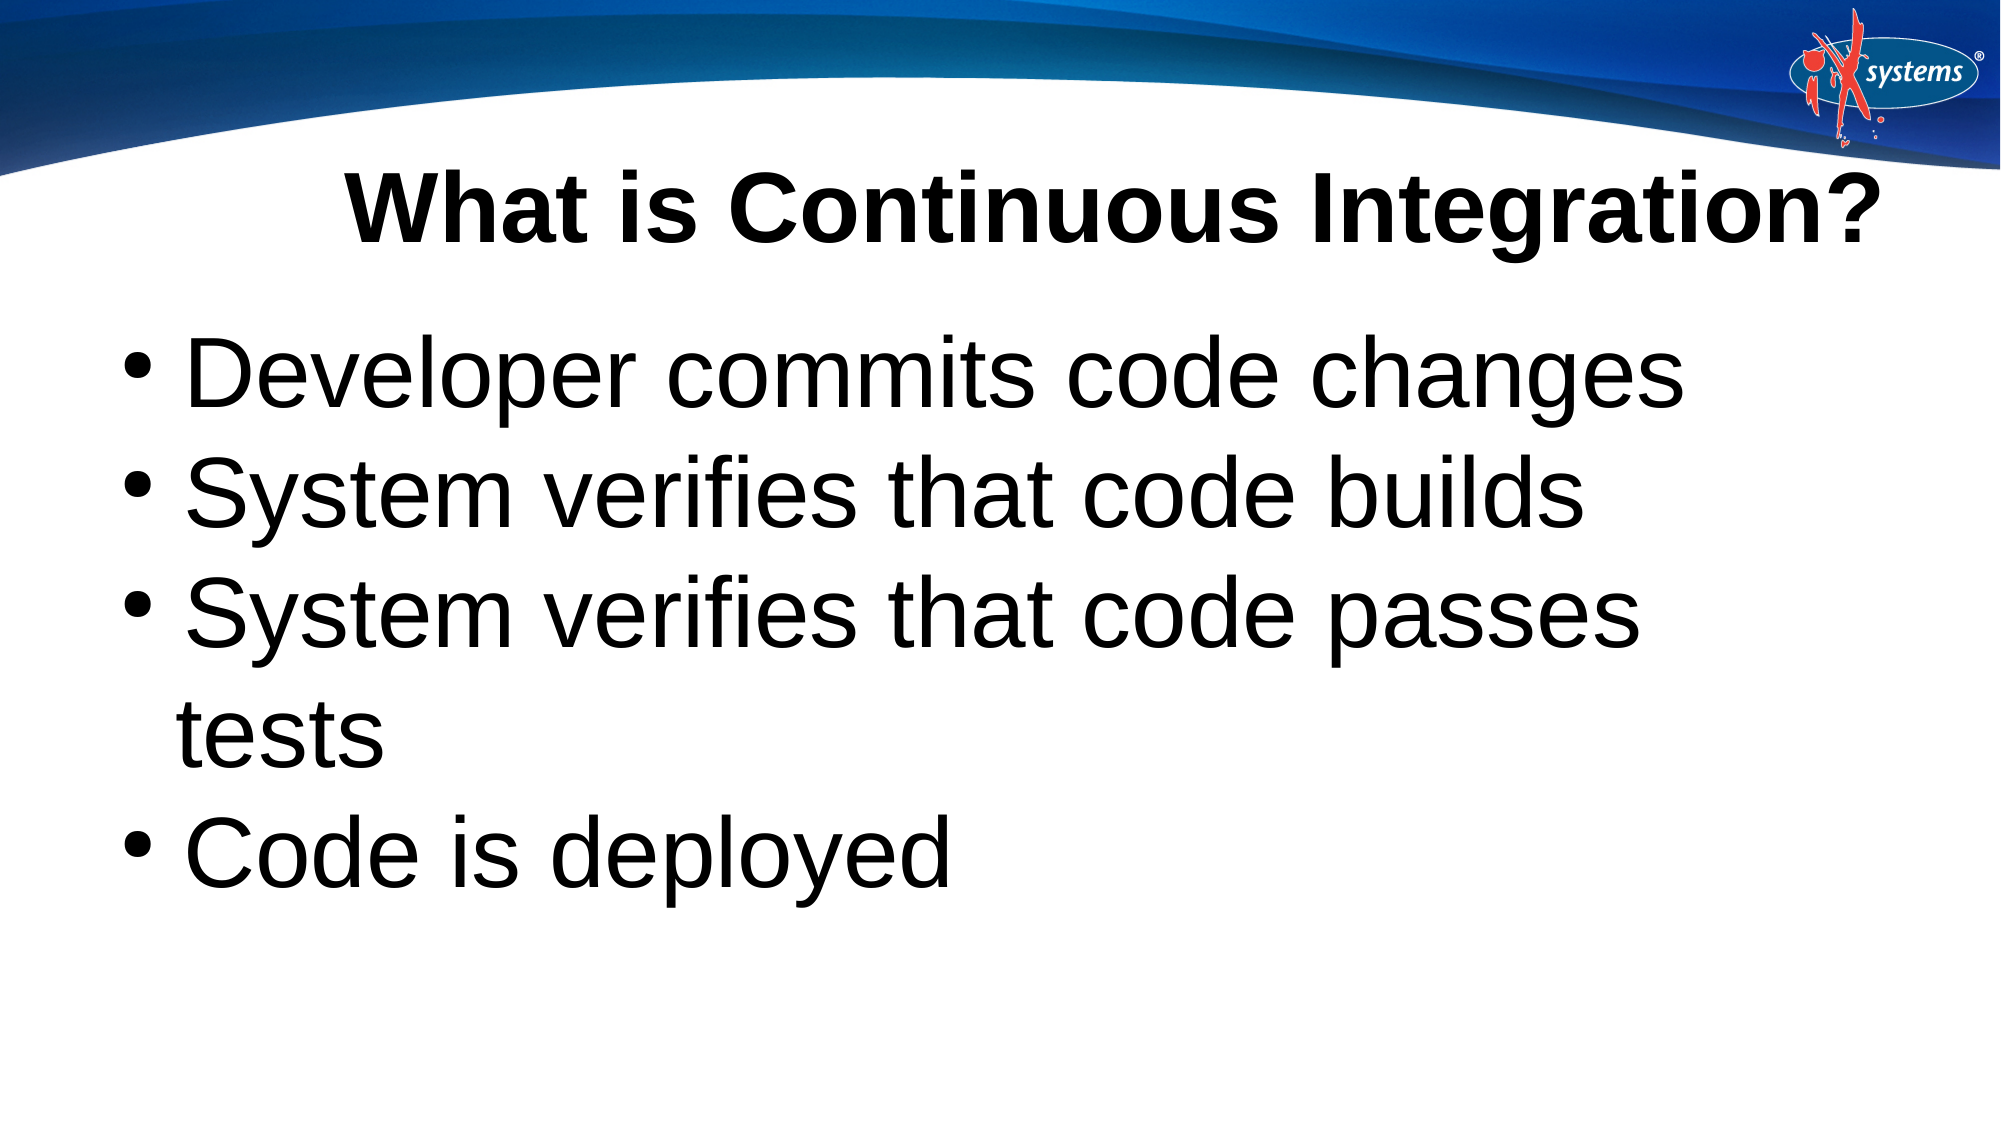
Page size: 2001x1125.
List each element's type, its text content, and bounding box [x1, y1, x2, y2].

text_box What is Continuous Integration? [330, 135, 1409, 270]
text_box Developer commits code changes System verifies that code builds System verifies that code passes tests Code is deployed [104, 299, 1760, 795]
picture [0, 0, 2001, 1125]
